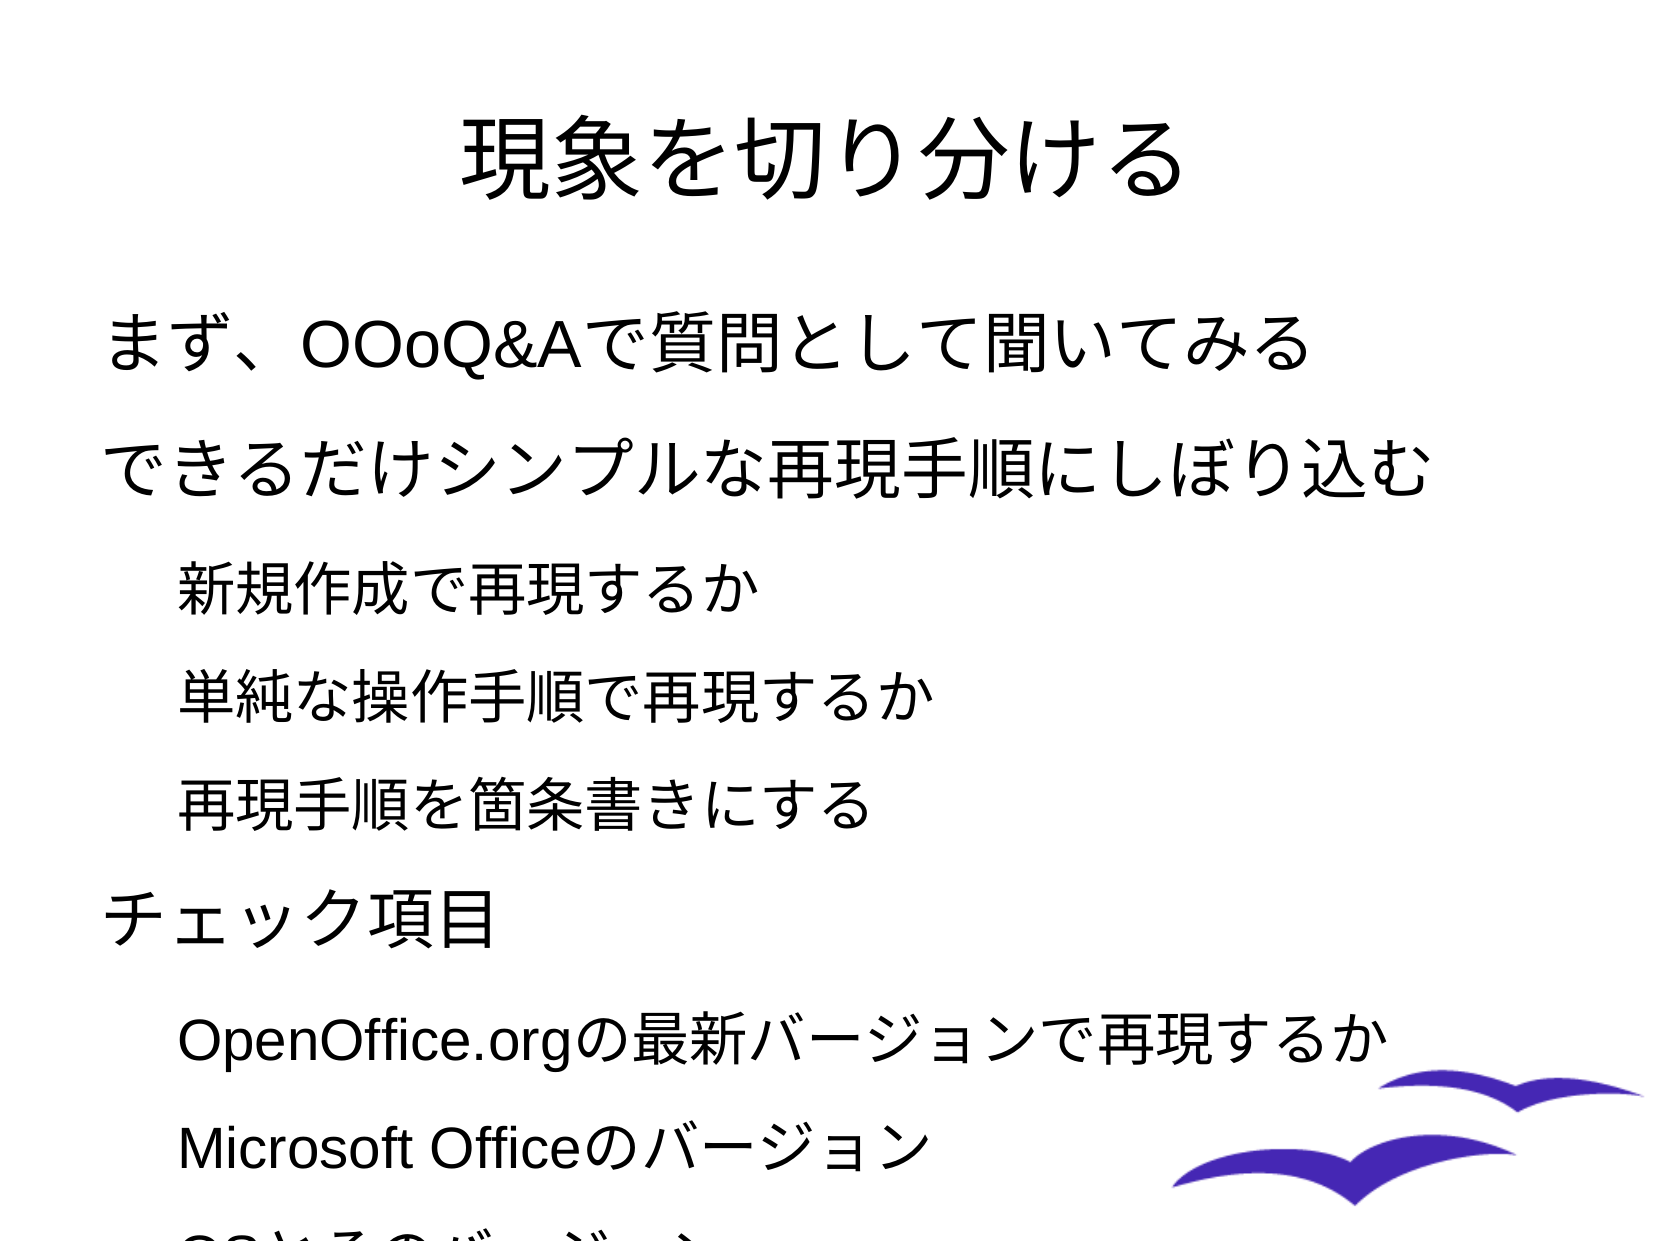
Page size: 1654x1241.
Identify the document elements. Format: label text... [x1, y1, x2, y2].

picture [1167, 1062, 1654, 1211]
list まず、OOoQ&Aで質問として聞いてみる できるだけシンプルな再現手順にしぼり込む 新規作成で再現するか 単純な操作手順で再現するか 再現手順を箇条書きにする チェック項目 OpenOffice.orgの最新バージョンで再現するか Microsoft Officeのバージョン OSとそのバージョン サンプルと画面ショットを用意する [82, 290, 1571, 1194]
title 現象を切り分ける [82, 56, 1571, 250]
